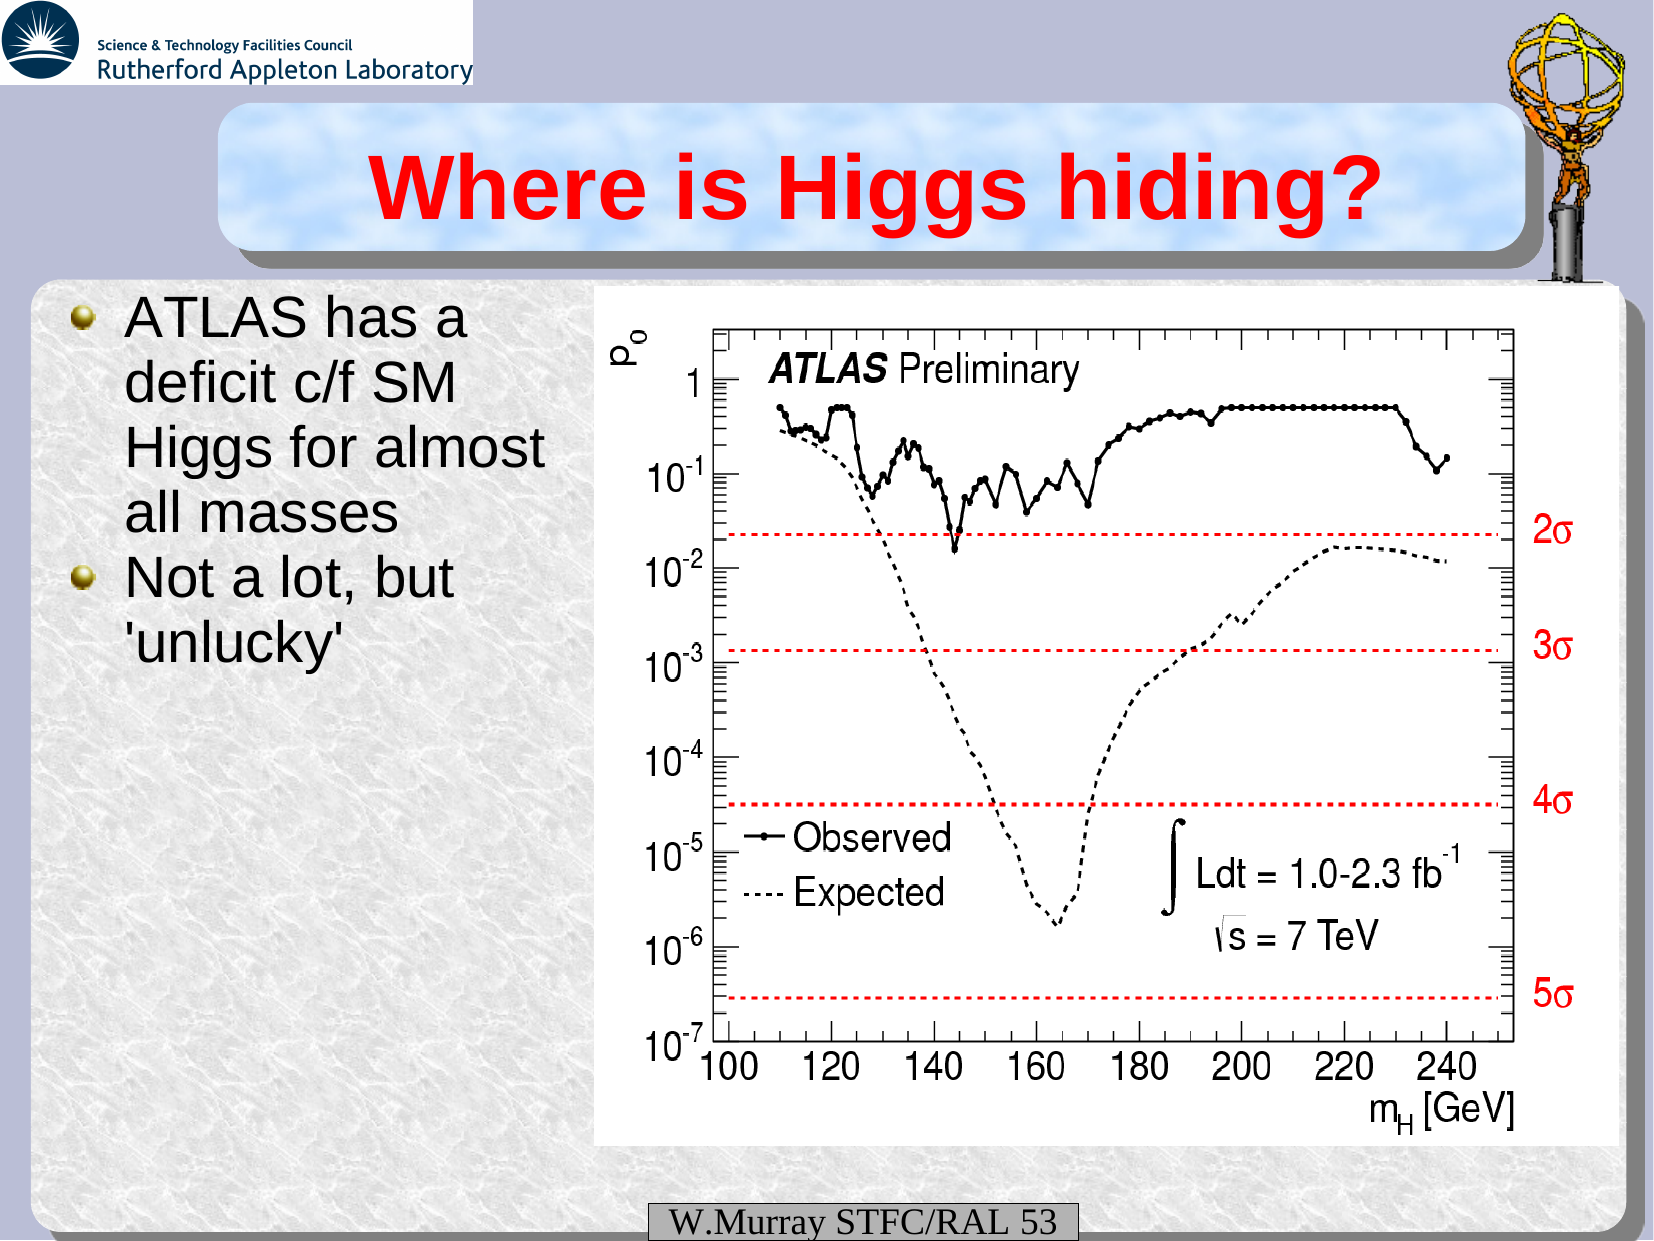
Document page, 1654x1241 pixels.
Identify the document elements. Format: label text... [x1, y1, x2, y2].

list ATLAS has a deficit c/f SM Higgs for almost all masses Not a lot, but 'unlucky' [53, 285, 600, 1120]
picture [0, 0, 473, 85]
picture [30, 0, 1654, 1232]
title Where is Higgs hiding? [244, 112, 1512, 263]
